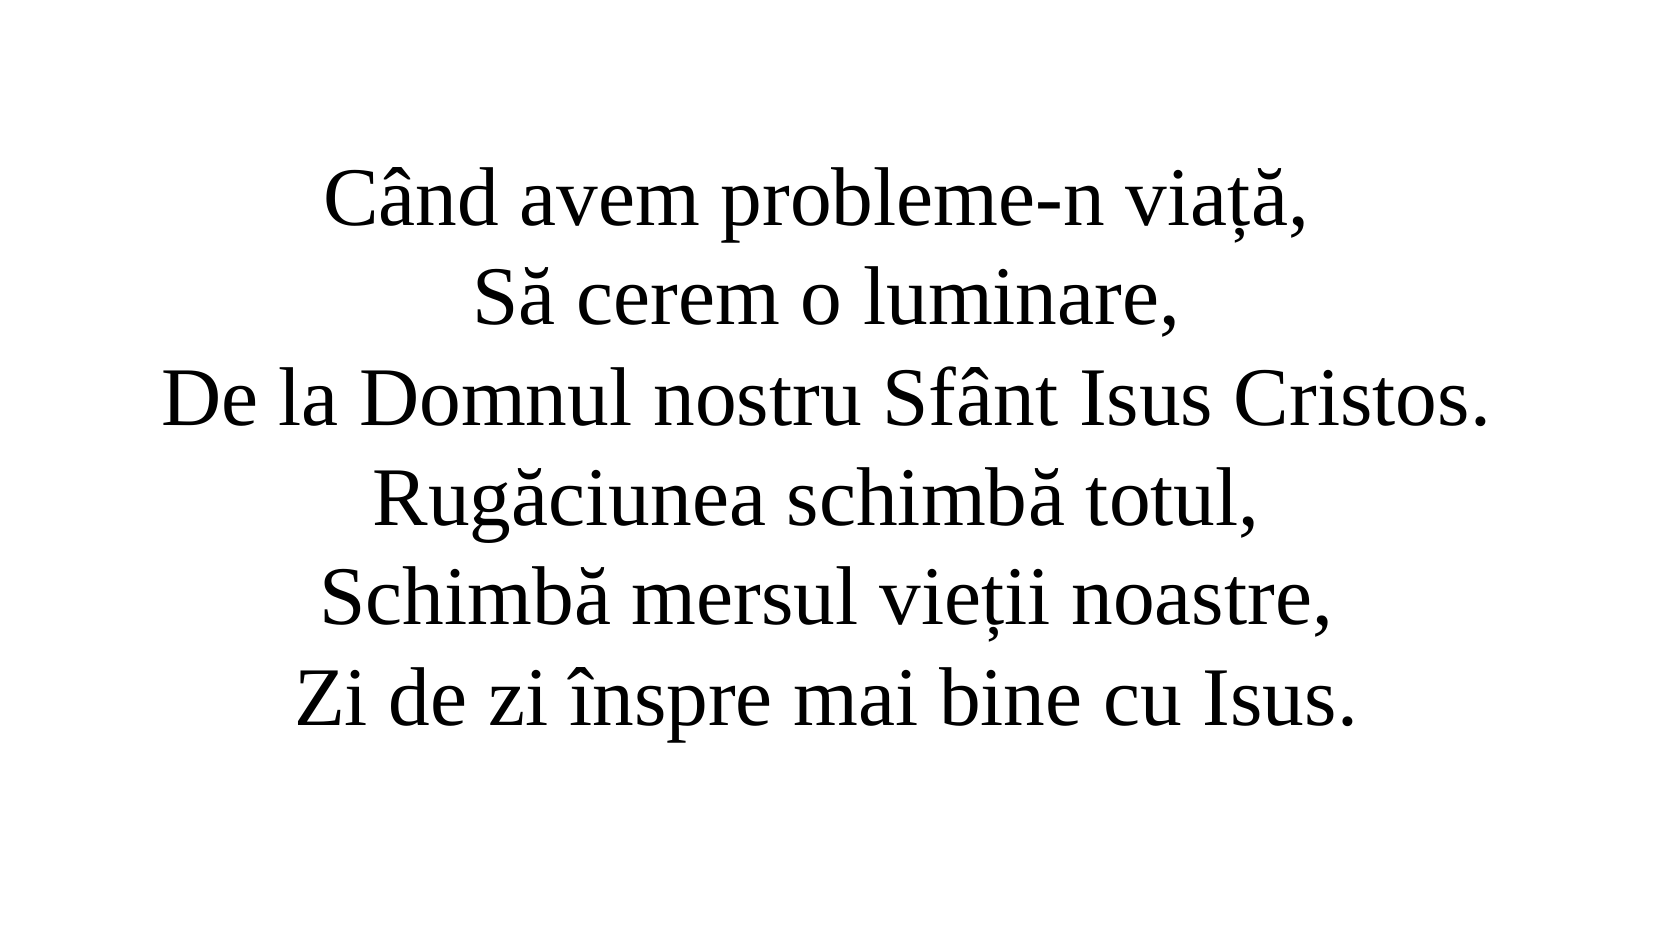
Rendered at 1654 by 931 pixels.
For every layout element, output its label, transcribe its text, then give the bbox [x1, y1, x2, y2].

subtitle Când avem probleme-n viață, Să cerem o luminare, De la Domnul nostru Sfânt Isus Cristos. Rugăciunea schimbă totul, Schimbă mersul vieții noastre, Zi de zi înspre mai bine cu Isus. [0, 134, 1654, 759]
